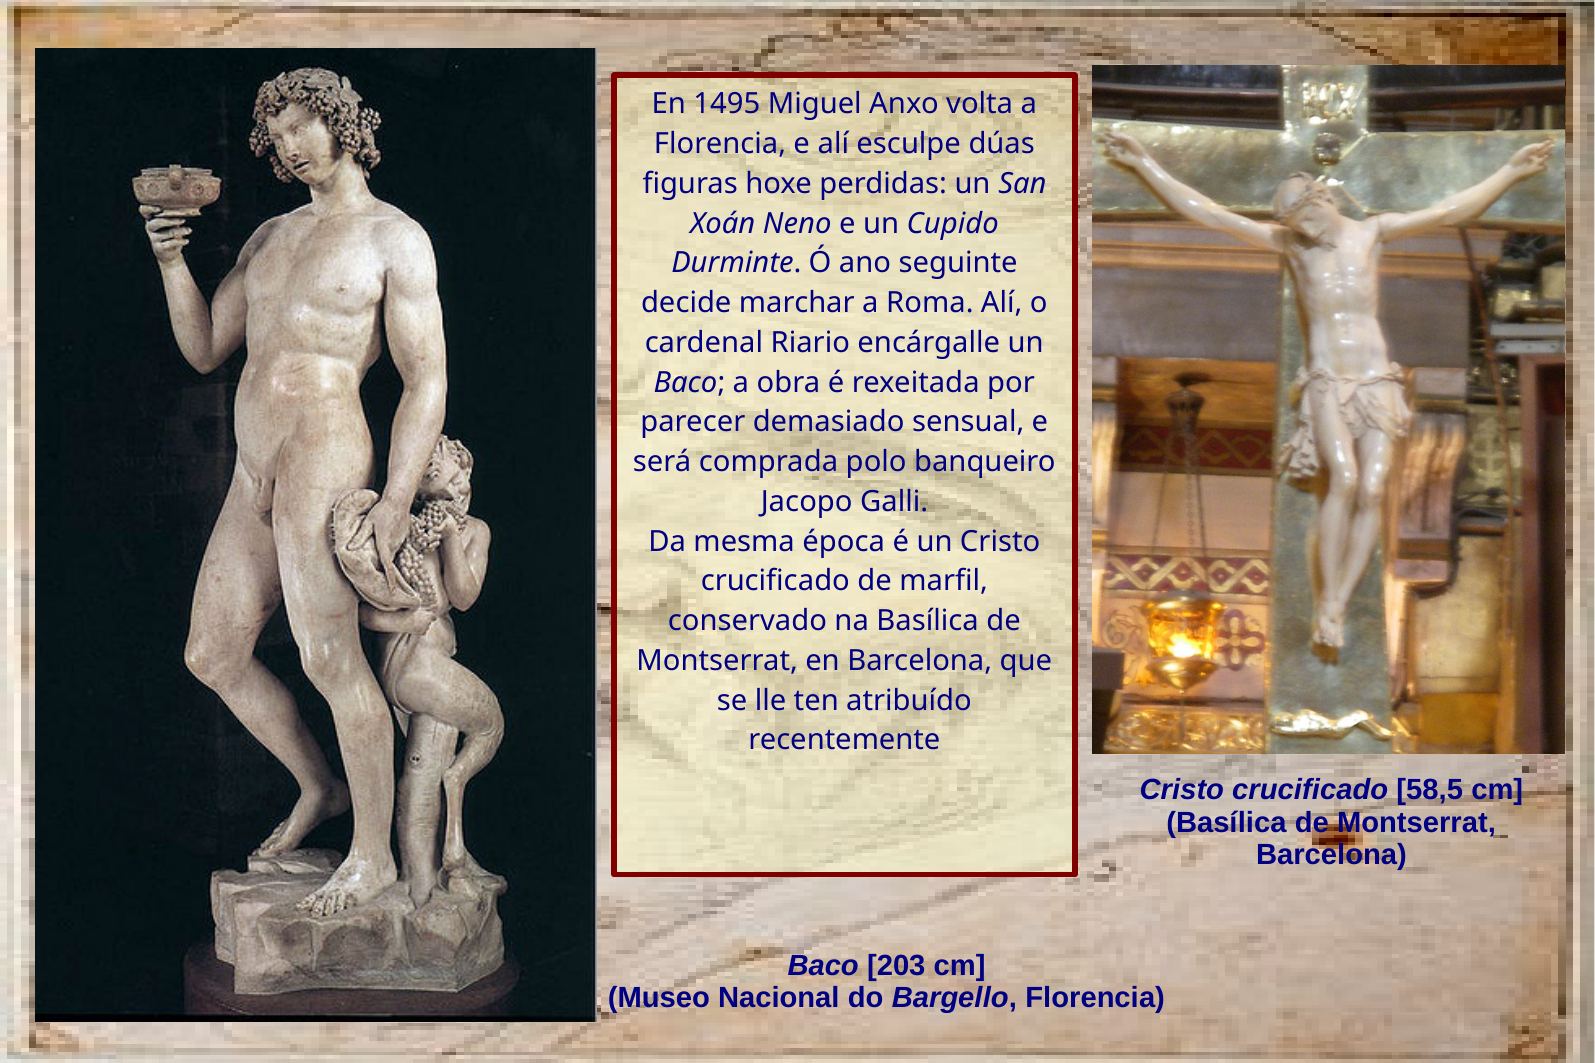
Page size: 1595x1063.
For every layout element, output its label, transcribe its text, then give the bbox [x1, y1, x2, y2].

text_box Cristo crucificado [58,5 cm] (Basílica de Montserrat, Barcelona) [1124, 765, 1539, 879]
text_box Baco [203 cm] (Museo Νacional do Bargello, Florencia) [597, 941, 1182, 1022]
picture [0, 0, 1595, 1063]
text_box En 1495 Miguel Anxo volta a Florencia, e alí esculpe dúas figuras hoxe perdidas: un San Xoán Neno e un Cupido Durminte. Ó ano seguinte decide marchar a Roma. Alí, o cardenal Riario encárgalle un Baco; a obra é rexeitada por parecer demasiado sensual, e será comprada polo banqueiro Jacopo Galli. Da mesma época é un Cristo crucificado de marfil, conservado na Basílica de Montserrat, en Barcelona, que se lle ten atribuído recentemente [614, 75, 1075, 875]
